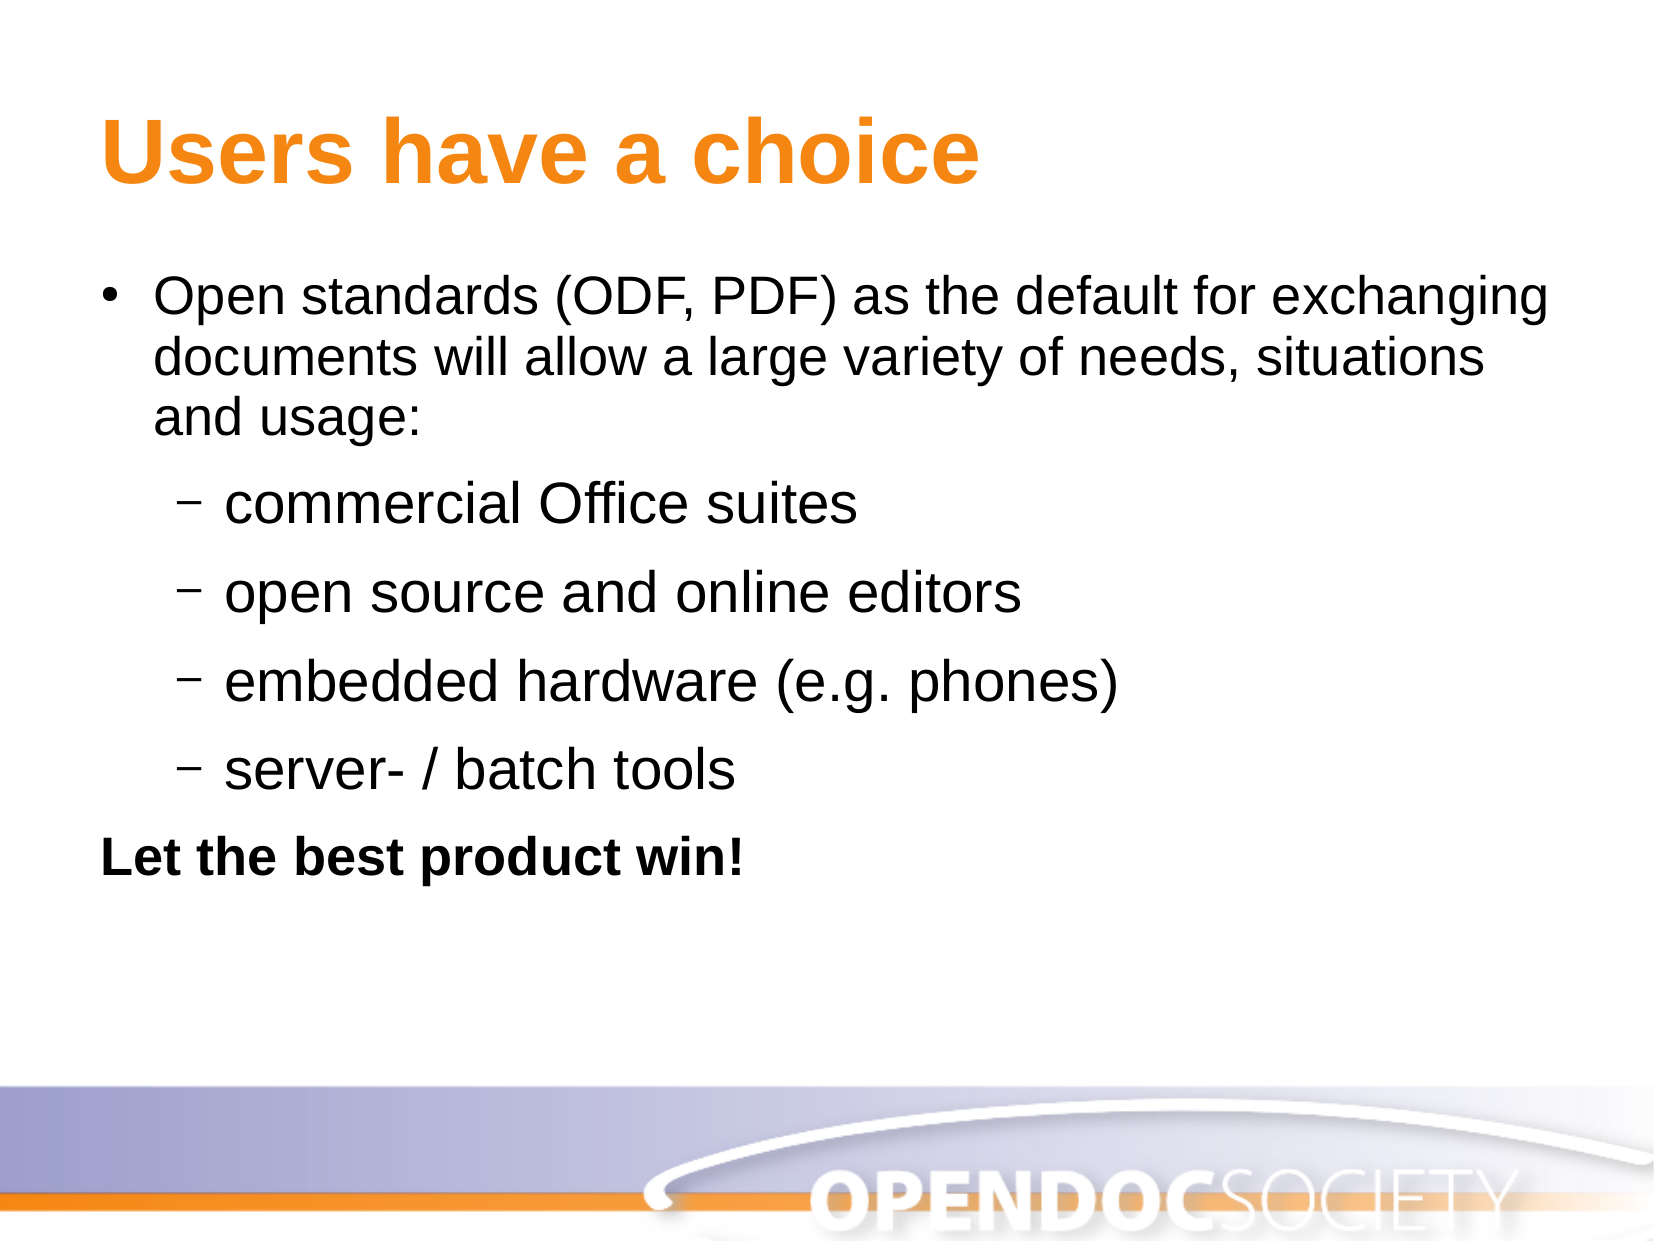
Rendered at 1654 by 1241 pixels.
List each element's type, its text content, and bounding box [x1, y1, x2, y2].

picture [0, 0, 1654, 1241]
title Users have a choice [100, 96, 1589, 207]
list Open standards (ODF, PDF) as the default for exchanging documents will allow a large variety of needs, situations and usage: commercial Office suites open source and online editors embedded hardware (e.g. phones) server- / batch tools Let the best product win! [82, 265, 1571, 1034]
